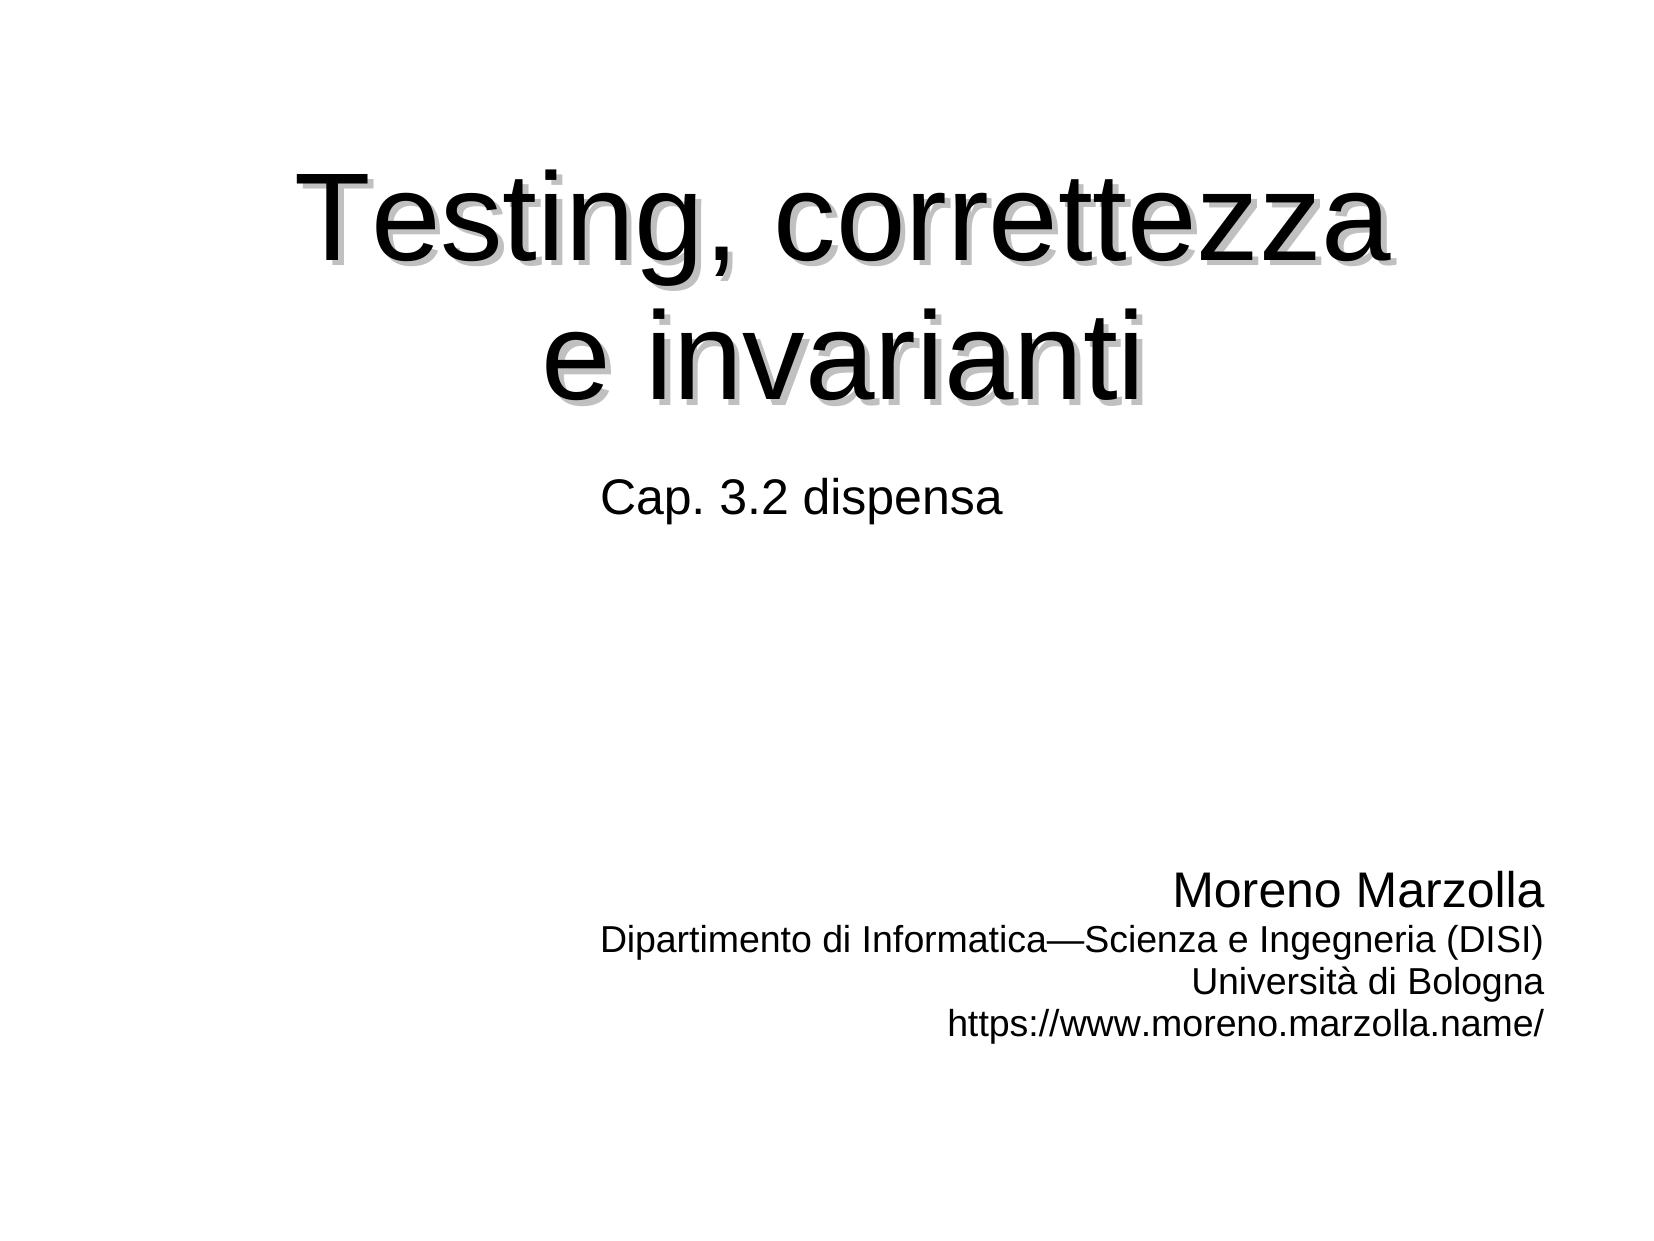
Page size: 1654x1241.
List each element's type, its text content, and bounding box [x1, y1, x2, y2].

text_box Testing, correttezza e invarianti [75, 146, 1613, 427]
text_box Moreno Marzolla Dipartimento di Informatica—Scienza e Ingegneria (DISI) Università di Bologna https://www.moreno.marzolla.name/ [600, 862, 1545, 1045]
text_box Cap. 3.2 dispensa [600, 469, 1043, 526]
